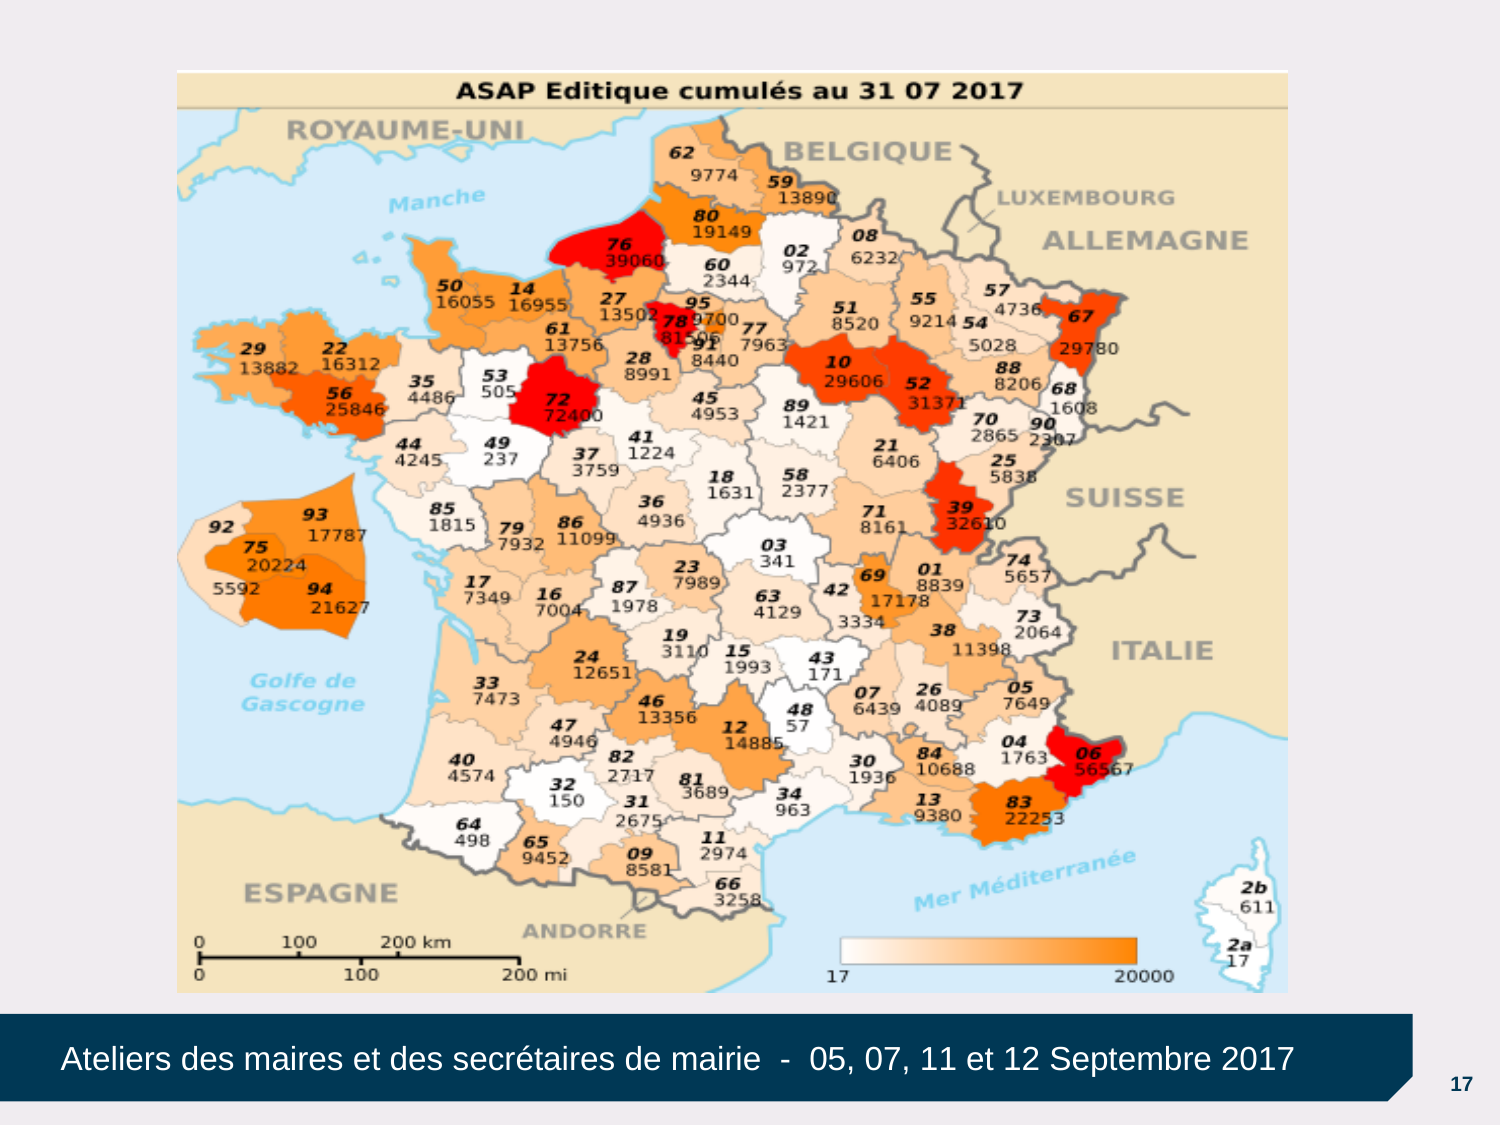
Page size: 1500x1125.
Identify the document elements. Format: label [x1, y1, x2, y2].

picture [177, 70, 1288, 993]
